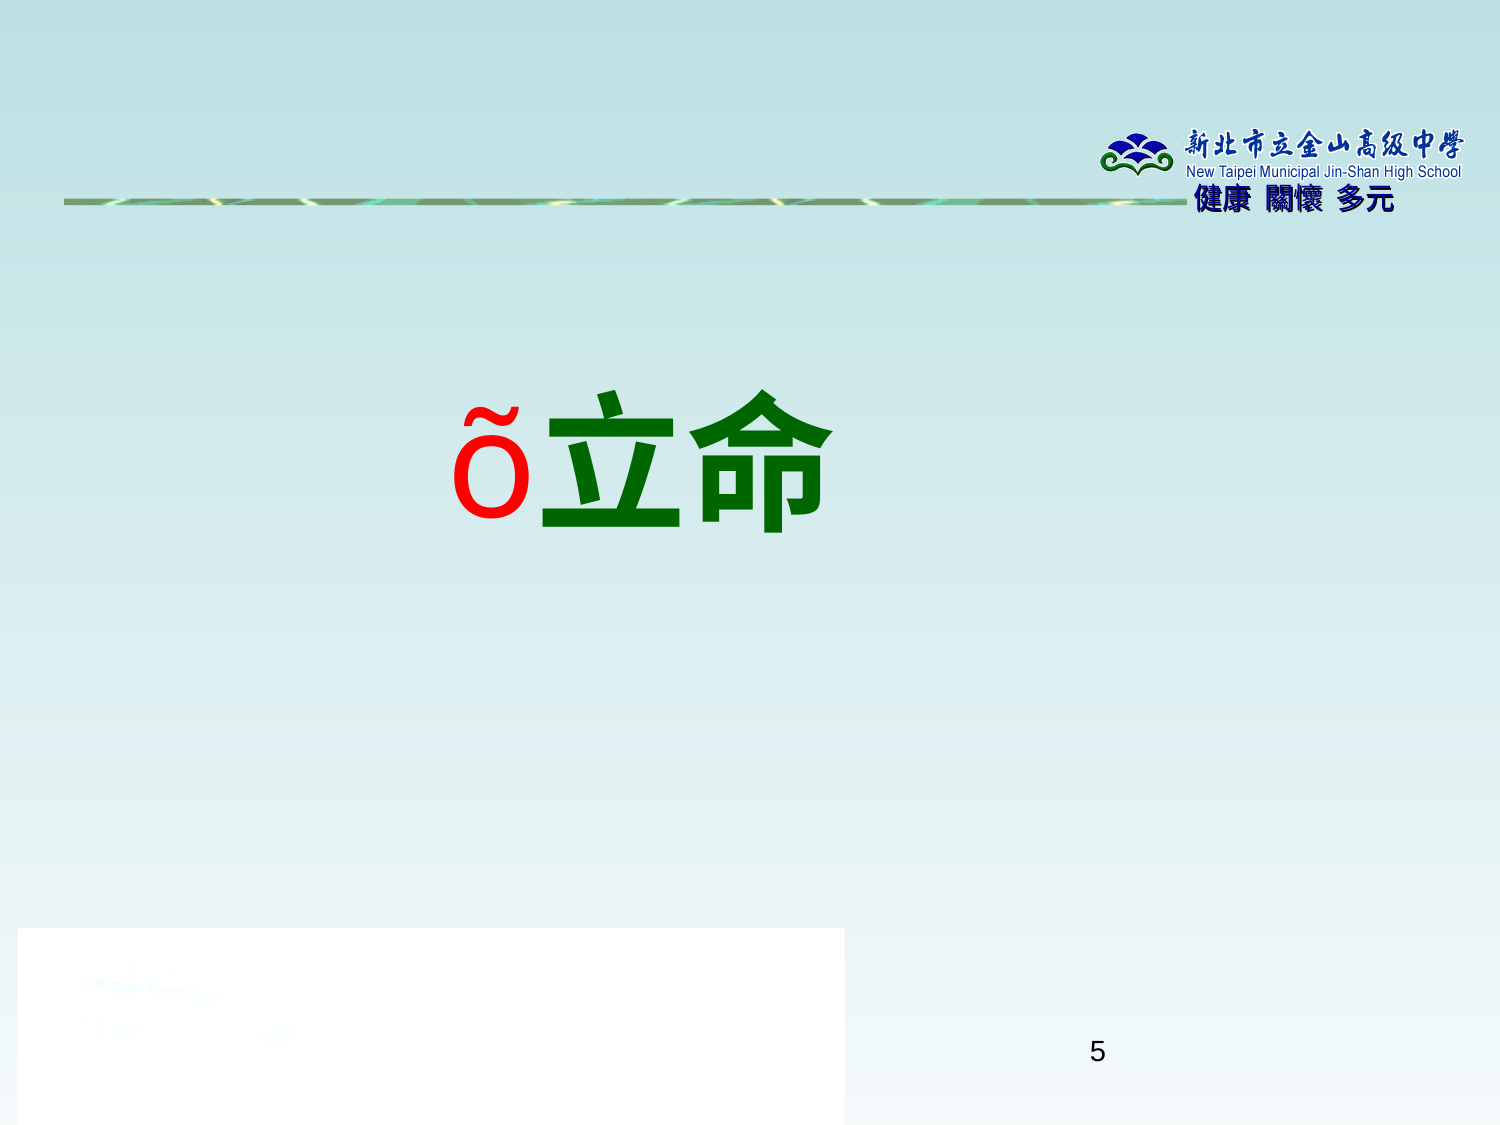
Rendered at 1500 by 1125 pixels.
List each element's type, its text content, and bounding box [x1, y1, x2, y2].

text_box [1074, 1024, 1426, 1103]
text_box 立命 [430, 361, 1287, 596]
